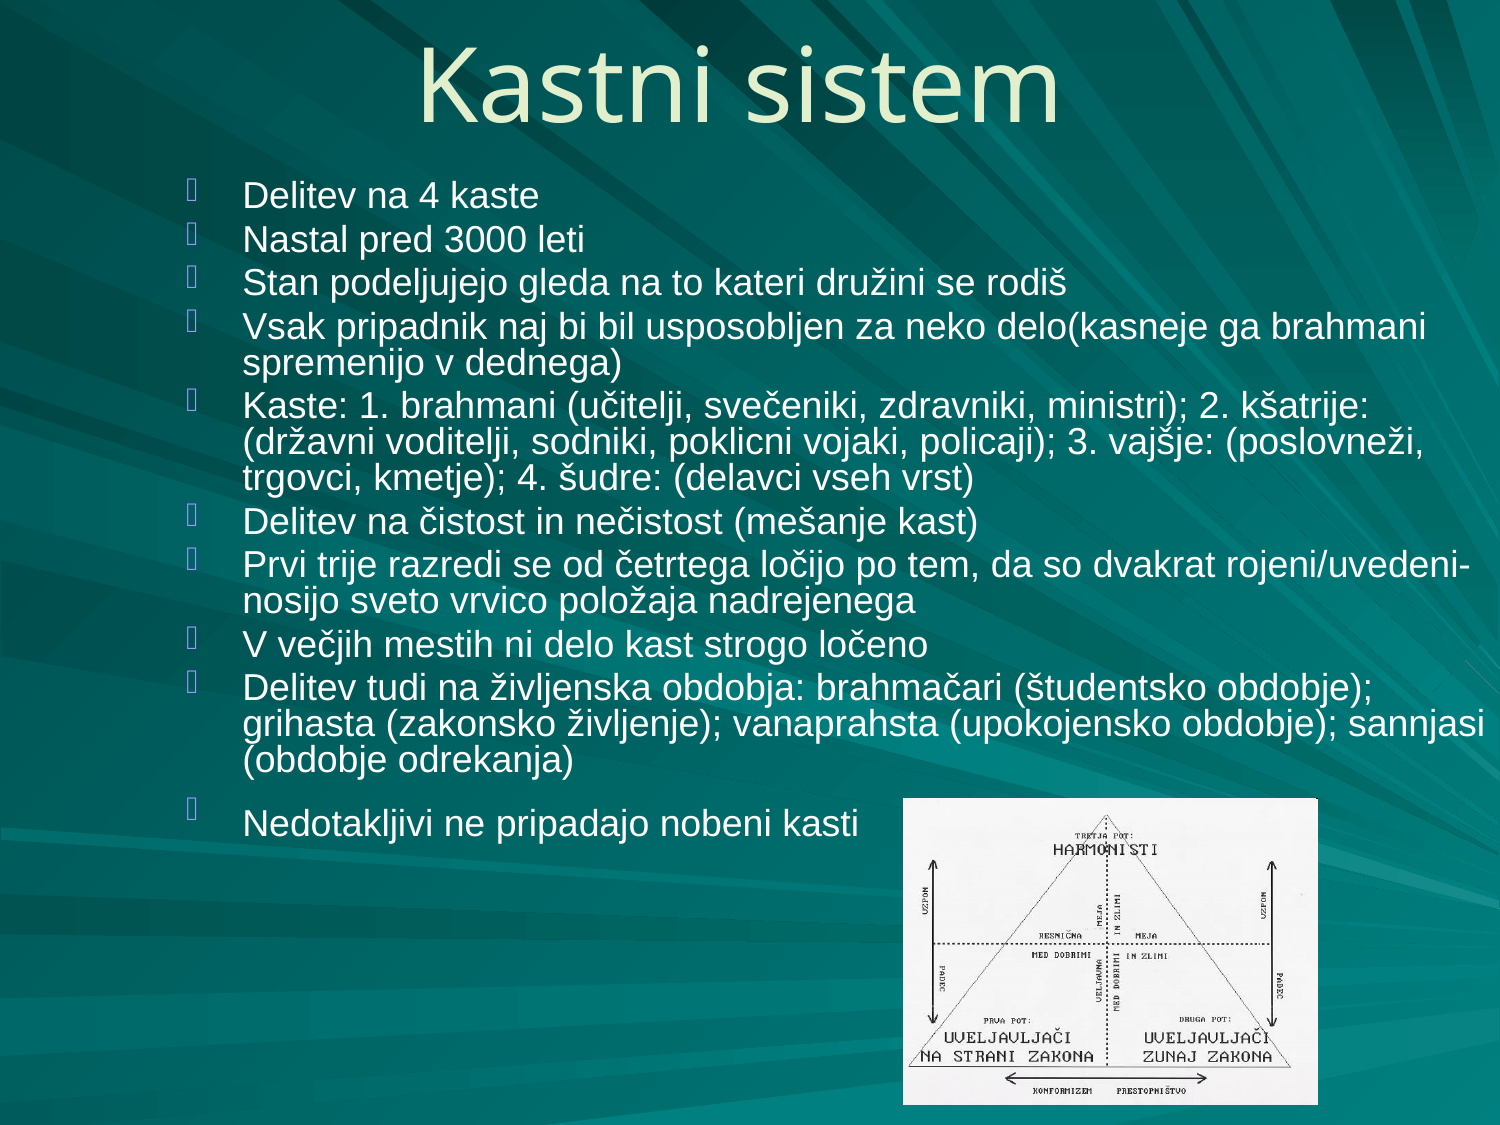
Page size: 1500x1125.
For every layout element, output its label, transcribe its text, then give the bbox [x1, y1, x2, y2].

list Delitev na 4 kaste Nastal pred 3000 leti Stan podeljujejo gleda na to kateri družini se rodiš Vsak pripadnik naj bi bil usposobljen za neko delo(kasneje ga brahmani spremenijo v dednega) Kaste: 1. brahmani (učitelji, svečeniki, zdravniki, ministri); 2. kšatrije: (državni voditelji, sodniki, poklicni vojaki, policaji); 3. vajšje: (poslovneži, trgovci, kmetje); 4. šudre: (delavci vseh vrst) Delitev na čistost in nečistost (mešanje kast) Prvi trije razredi se od četrtega ločijo po tem, da so dvakrat rojeni/uvedeni-nosijo sveto vrvico položaja nadrejenega V večjih mestih ni delo kast strogo ločeno Delitev tudi na življenska obdobja: brahmačari (študentsko obdobje); grihasta (zakonsko življenje); vanaprahsta (upokojensko obdobje); sannjasi (obdobje odrekanja) Nedotakljivi ne pripadajo nobeni kasti [171, 172, 1500, 875]
picture [903, 798, 1318, 1105]
title Kastni sistem [64, 0, 1415, 161]
